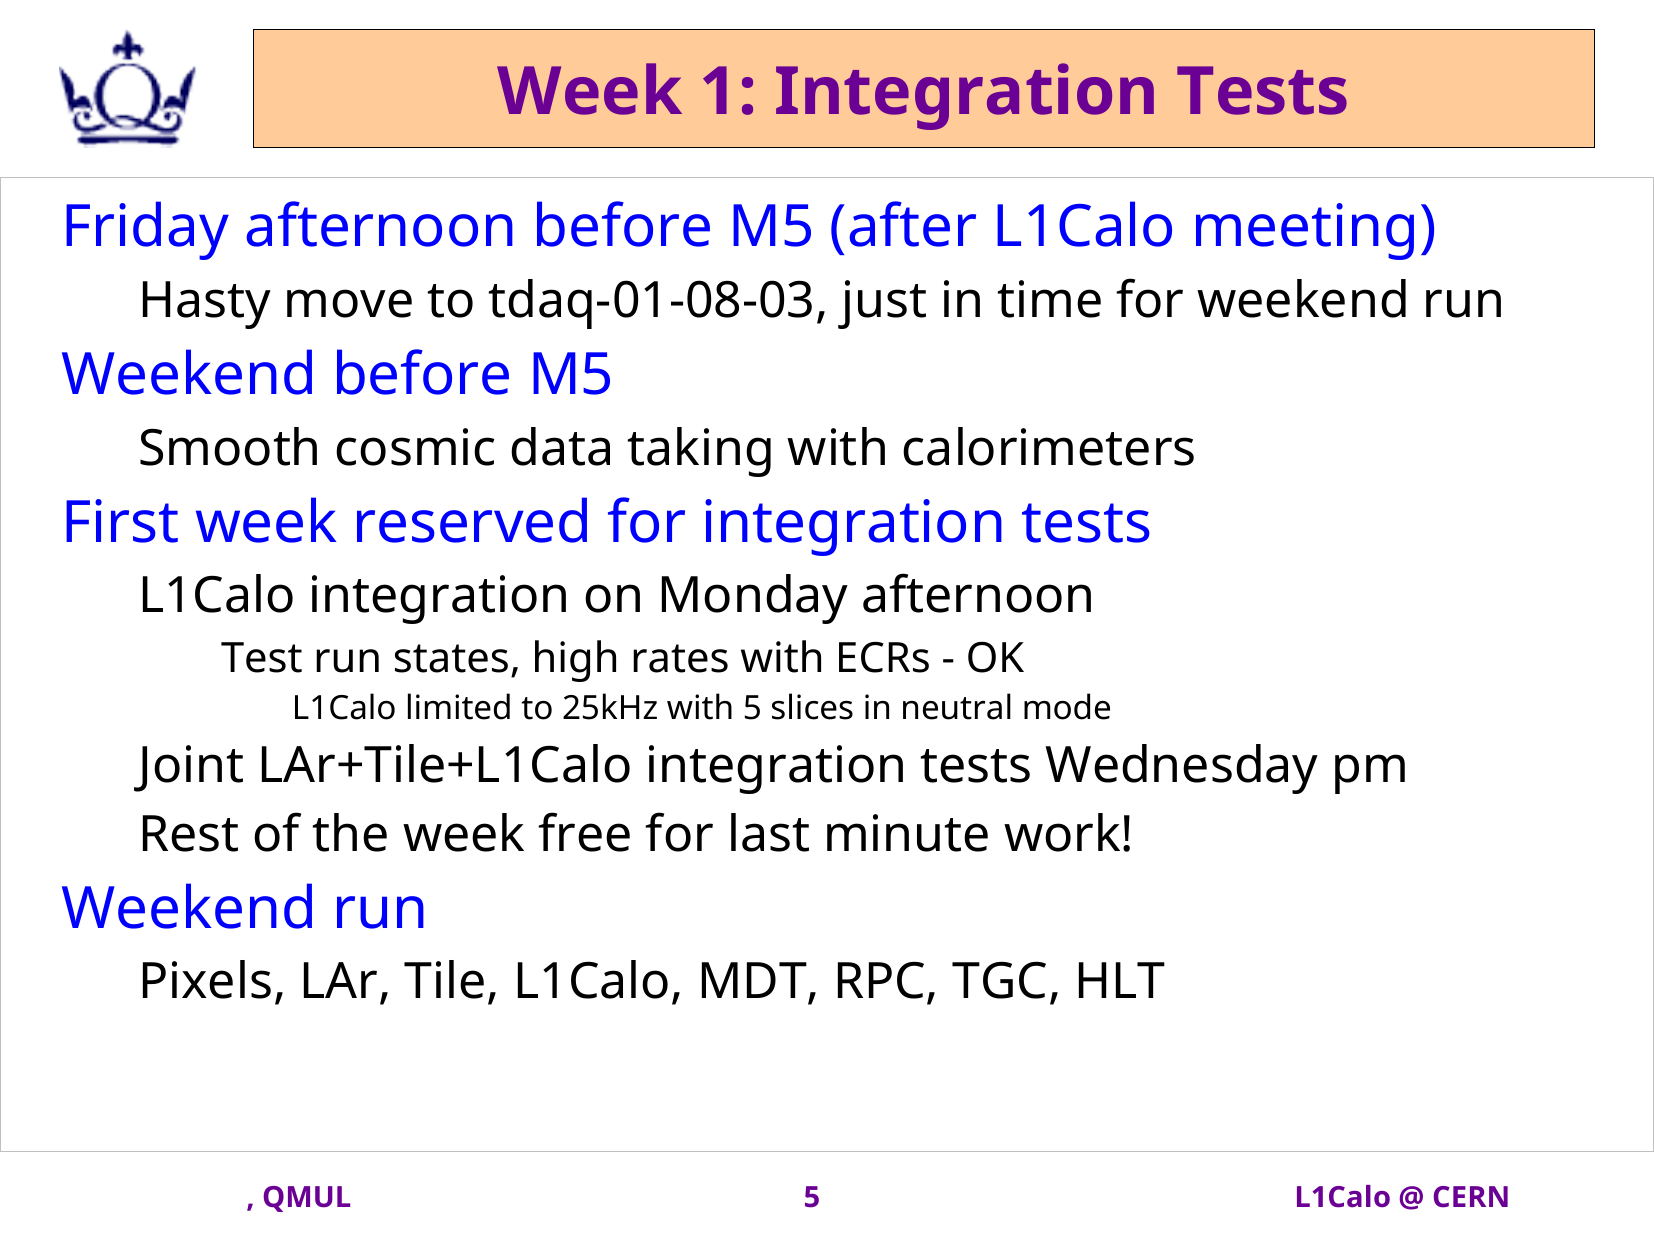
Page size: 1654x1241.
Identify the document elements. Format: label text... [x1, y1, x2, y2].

picture [59, 29, 200, 148]
list Friday afternoon before M5 (after L1Calo meeting) Hasty move to tdaq-01-08-03, just in time for weekend run Weekend before M5 Smooth cosmic data taking with calorimeters First week reserved for integration tests L1Calo integration on Monday afternoon Test run states, high rates with ECRs - OK L1Calo limited to 25kHz with 5 slices in neutral mode Joint LAr+Tile+L1Calo integration tests Wednesday pm Rest of the week free for last minute work! Weekend run Pixels, LAr, Tile, L1Calo, MDT, RPC, TGC, HLT [43, 184, 1612, 1153]
title Week 1: Integration Tests [253, 29, 1595, 148]
